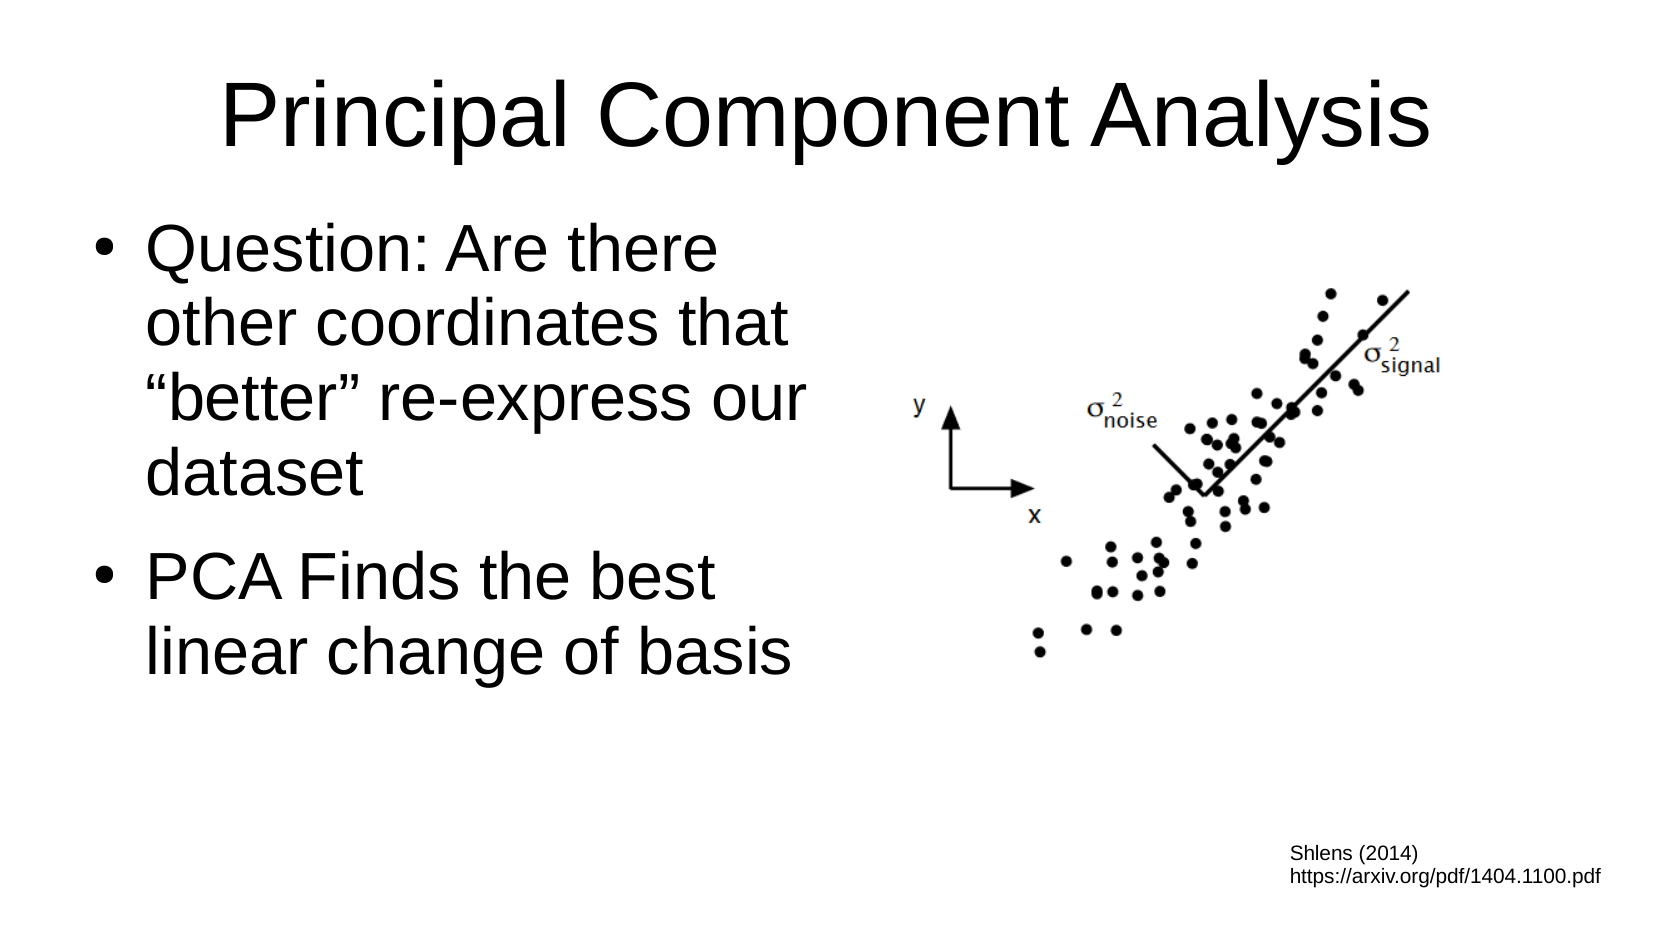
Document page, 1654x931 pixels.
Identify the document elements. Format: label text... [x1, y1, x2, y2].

title Principal Component Analysis [82, 37, 1571, 193]
list Question: Are there other coordinates that “better” re-express our dataset PCA Finds the best linear change of basis [75, 210, 826, 751]
picture [712, 149, 1619, 690]
text_box Shlens (2014) https://arxiv.org/pdf/1404.1100.pdf [1275, 834, 1654, 931]
